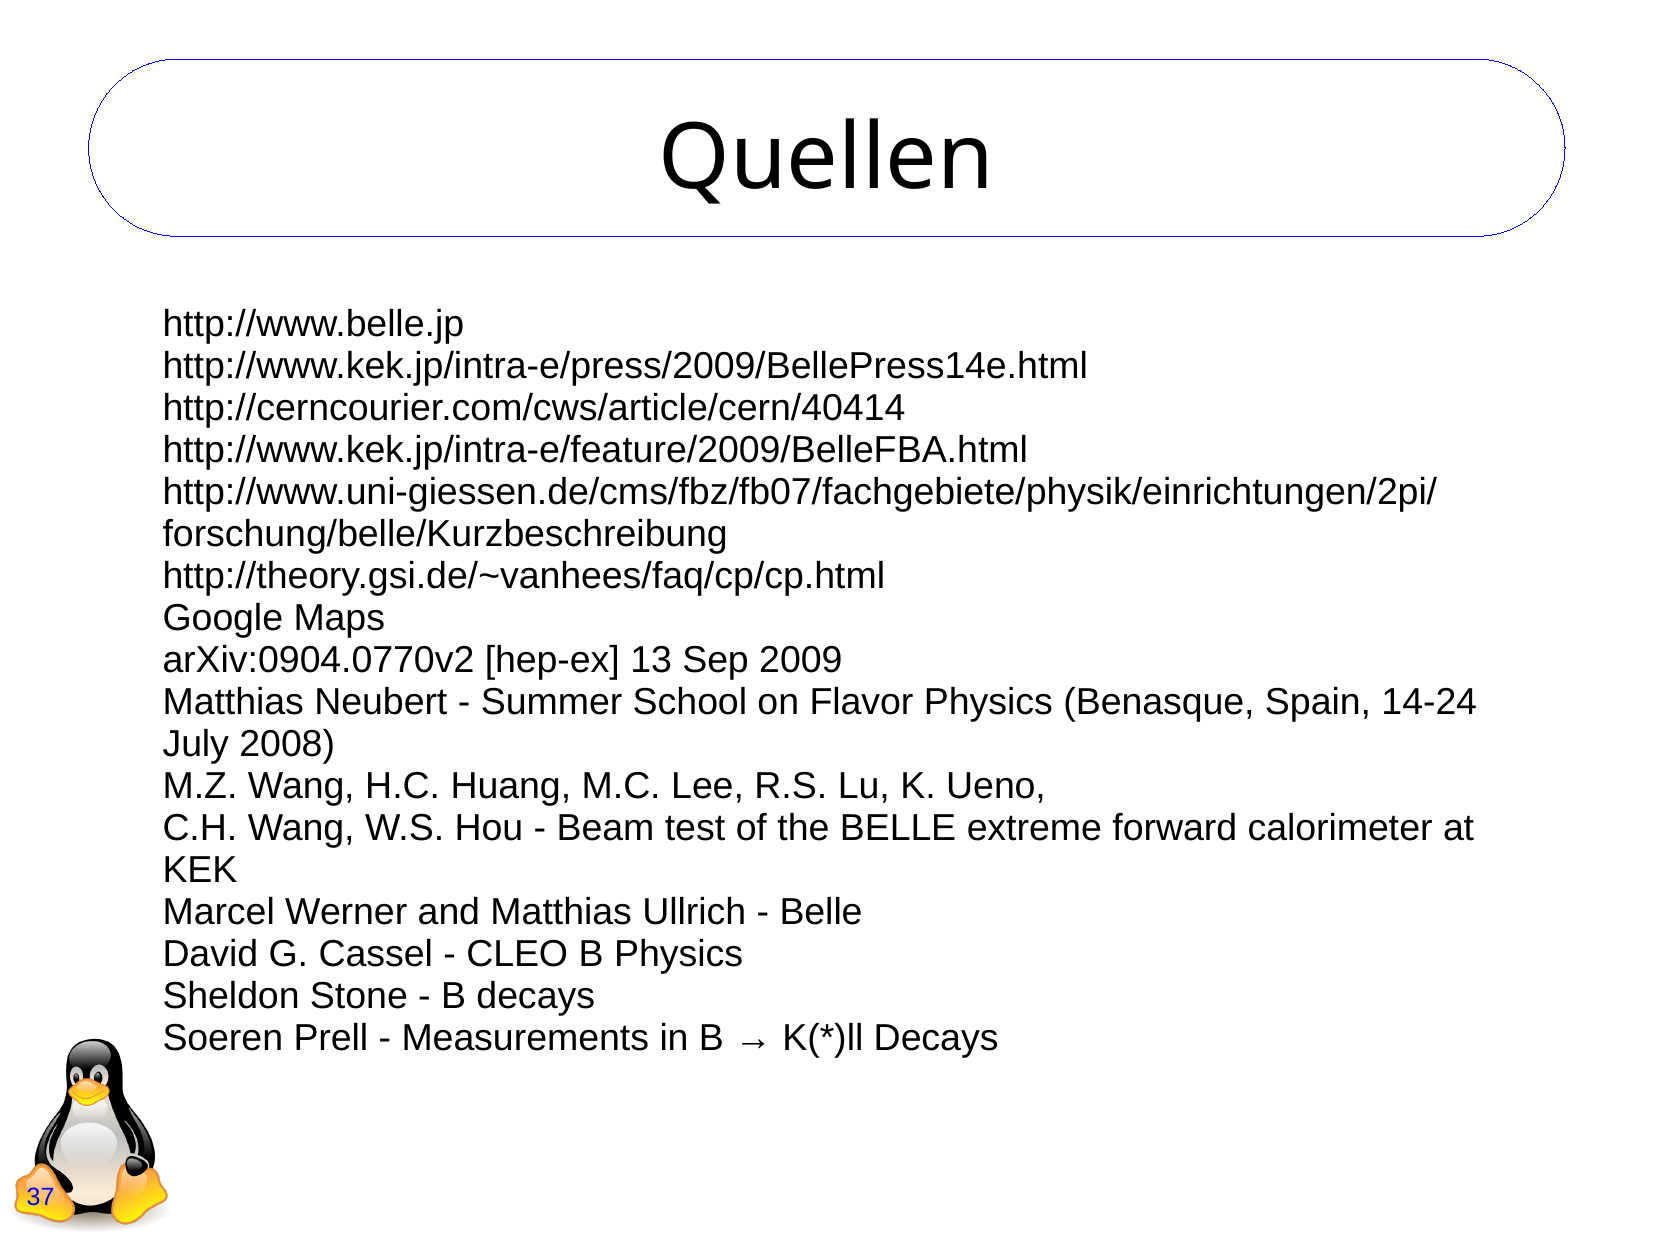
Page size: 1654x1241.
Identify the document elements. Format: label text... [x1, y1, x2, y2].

title Quellen [82, 56, 1571, 250]
text_box http://www.belle.jp http://www.kek.jp/intra-e/press/2009/BellePress14e.html http://cerncourier.com/cws/article/cern/40414 http://www.kek.jp/intra-e/feature/2009/BelleFBA.html http://www.uni-giessen.de/cms/fbz/fb07/fachgebiete/physik/einrichtungen/2pi/ forschung/belle/Kurzbeschreibung http://theory.gsi.de/~vanhees/faq/cp/cp.html Google Maps arXiv:0904.0770v2 [hep-ex] 13 Sep 2009 Matthias Neubert - Summer School on Flavor Physics (Benasque, Spain, 14-24 July 2008) M.Z. Wang, H.C. Huang, M.C. Lee, R.S. Lu, K. Ueno, C.H. Wang, W.S. Hou - Beam test of the BELLE extreme forward calorimeter at KEK Marcel Werner and Matthias Ullrich - Belle David G. Cassel - CLEO B Physics Sheldon Stone - B decays Soeren Prell - Measurements in B → K(*)ll Decays [147, 295, 1536, 1066]
picture [2, 1030, 178, 1241]
